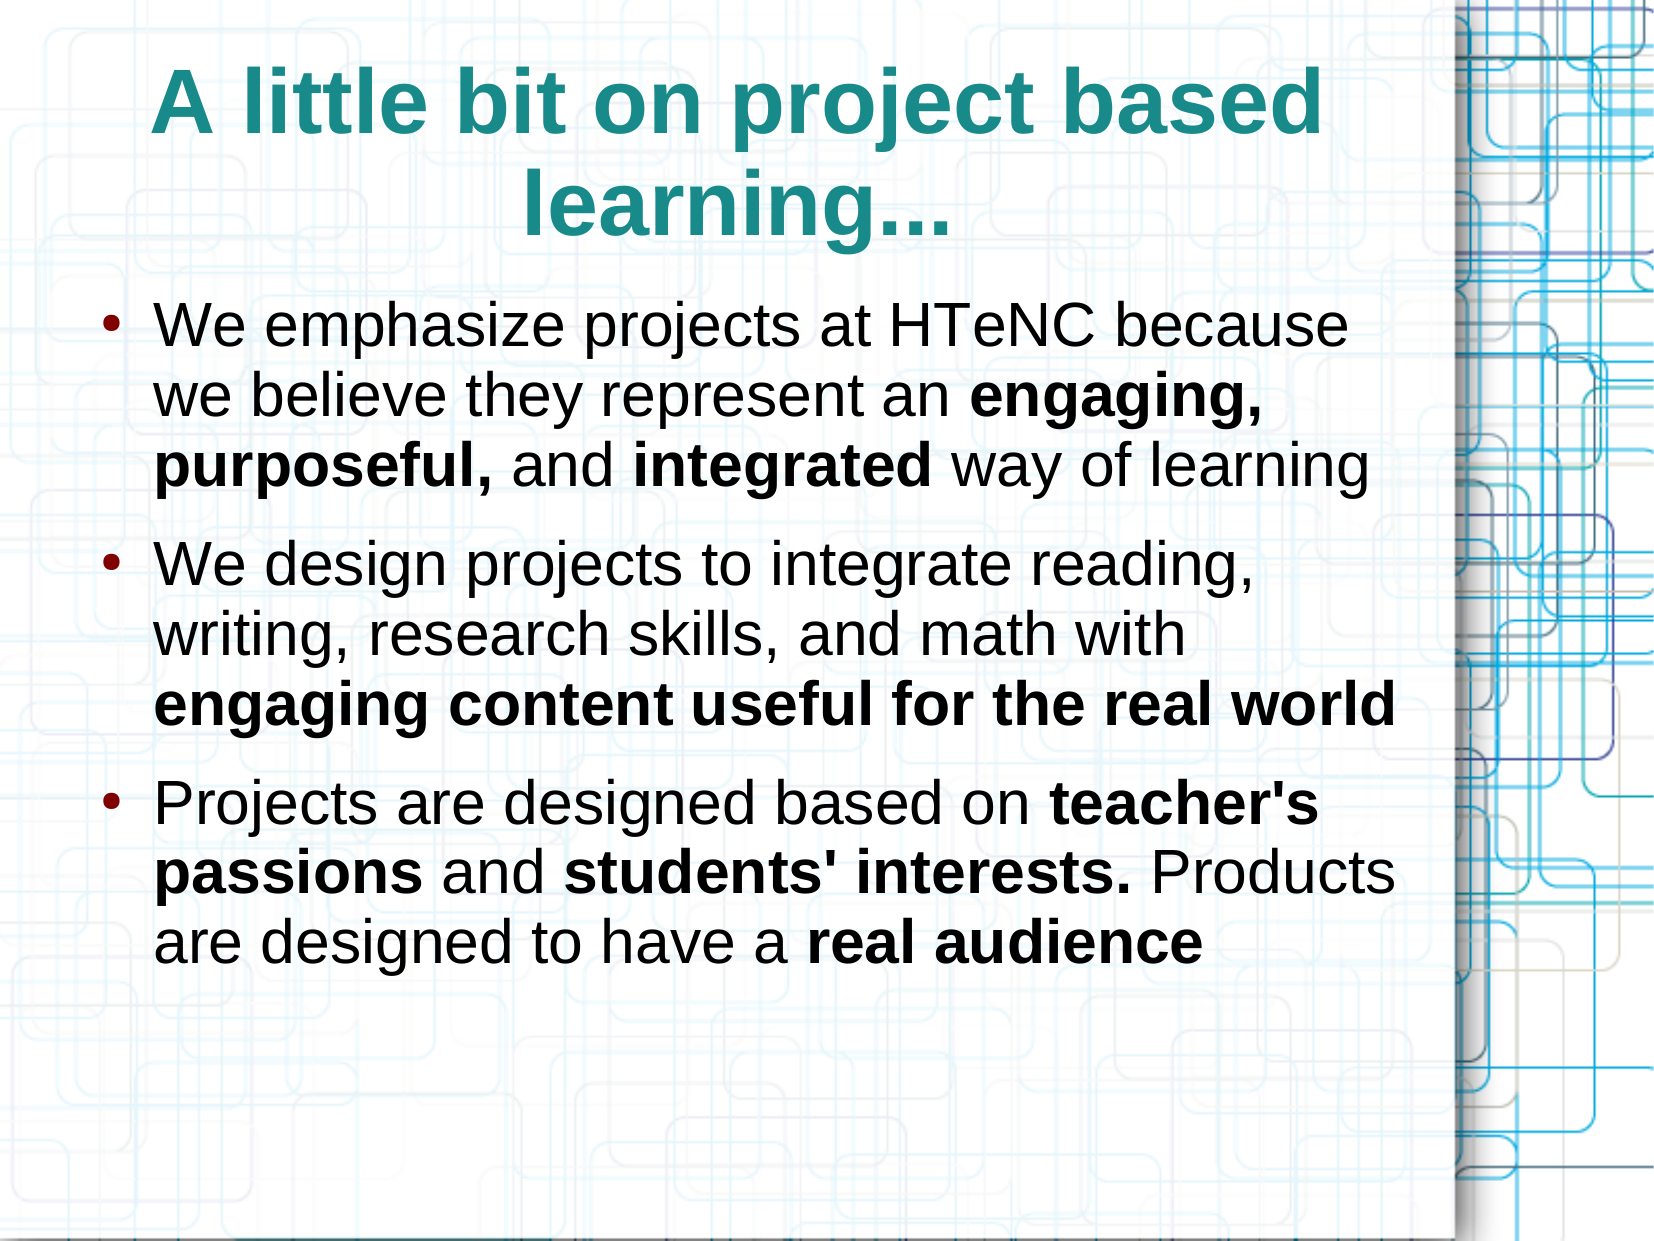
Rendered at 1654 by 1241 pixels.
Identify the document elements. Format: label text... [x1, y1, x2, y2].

picture [0, 0, 1654, 1241]
list We emphasize projects at HTeNC because we believe they represent an engaging, purposeful, and integrated way of learning We design projects to integrate reading, writing, research skills, and math with engaging content useful for the real world Projects are designed based on teacher's passions and students' interests. Products are designed to have a real audience [82, 290, 1418, 1109]
title A little bit on project based learning... [59, 49, 1418, 257]
